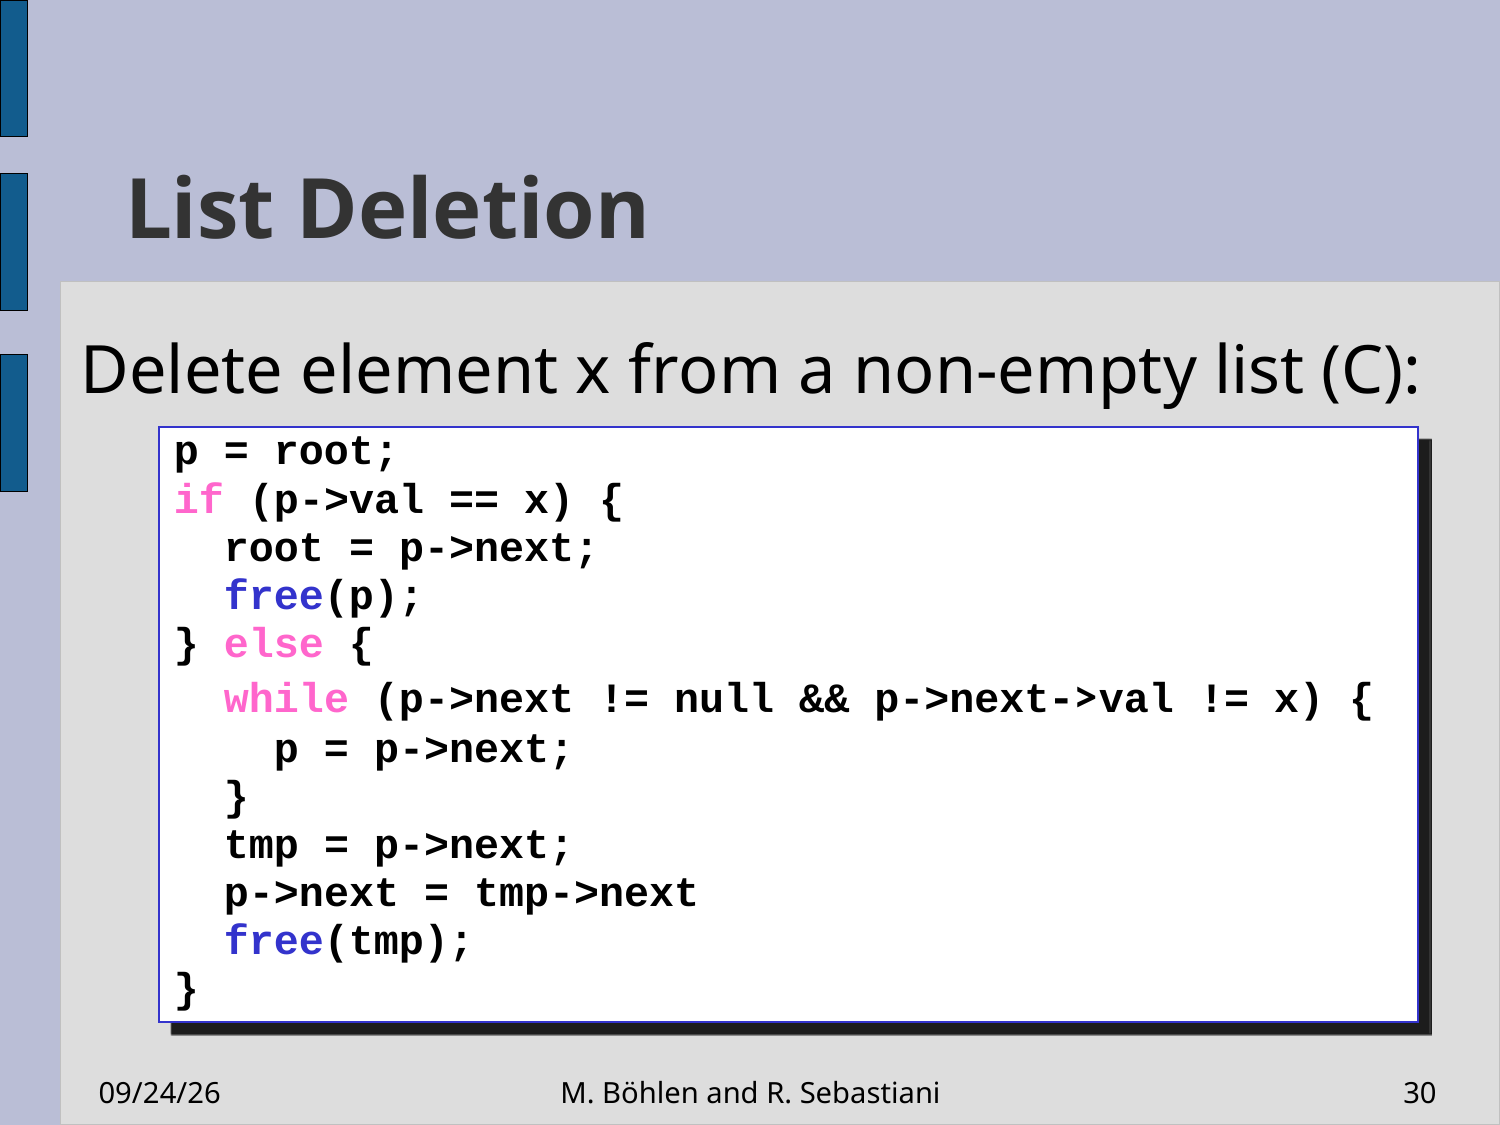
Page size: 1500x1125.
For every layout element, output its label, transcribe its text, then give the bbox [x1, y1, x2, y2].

text_box p = root; if (p->val == x) { root = p->next; free(p); } else { while (p->next != null && p->next->val != x) { p = p->next; } tmp = p->next; p->next = tmp->next free(tmp); } [159, 426, 1419, 1022]
title List Deletion [110, 67, 1392, 271]
list Delete element x from a non-empty list (C): [65, 315, 1467, 1040]
